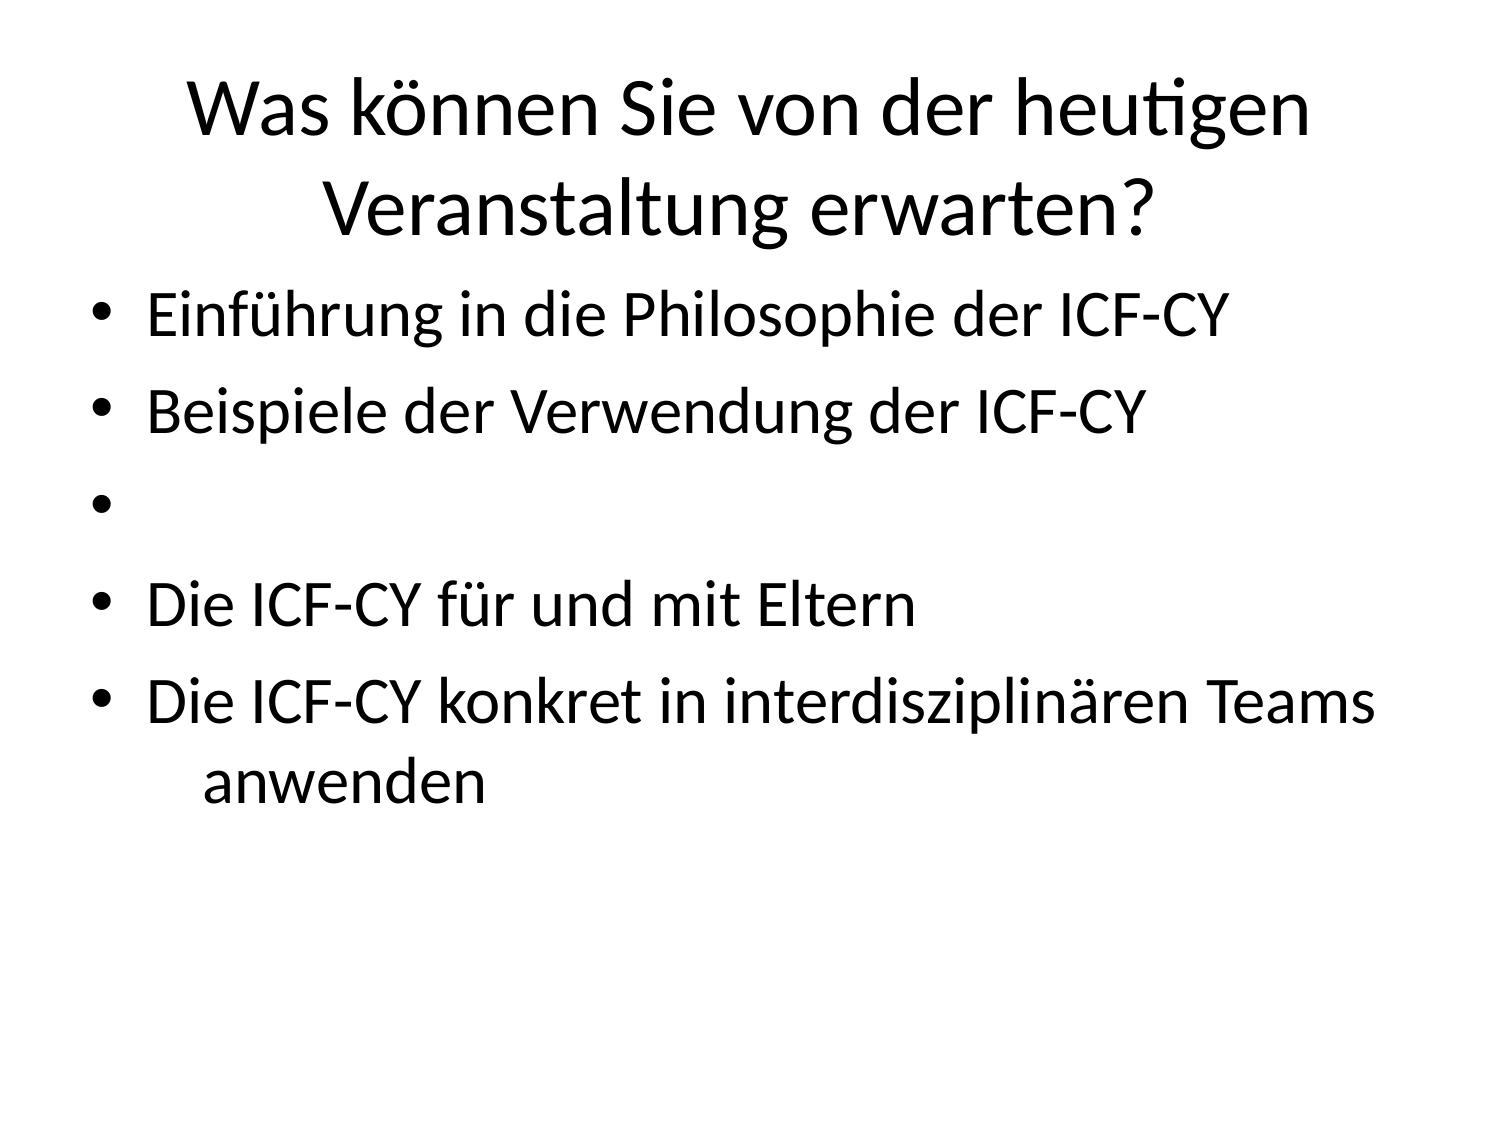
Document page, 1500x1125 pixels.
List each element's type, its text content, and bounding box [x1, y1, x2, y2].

list Einführung in die Philosophie der ICF-CY Beispiele der Verwendung der ICF-CY Die ICF-CY für und mit Eltern Die ICF-CY konkret in interdisziplinären Teams anwenden [75, 262, 1426, 1005]
title Was können Sie von der heutigen Veranstaltung erwarten? [75, 45, 1426, 233]
